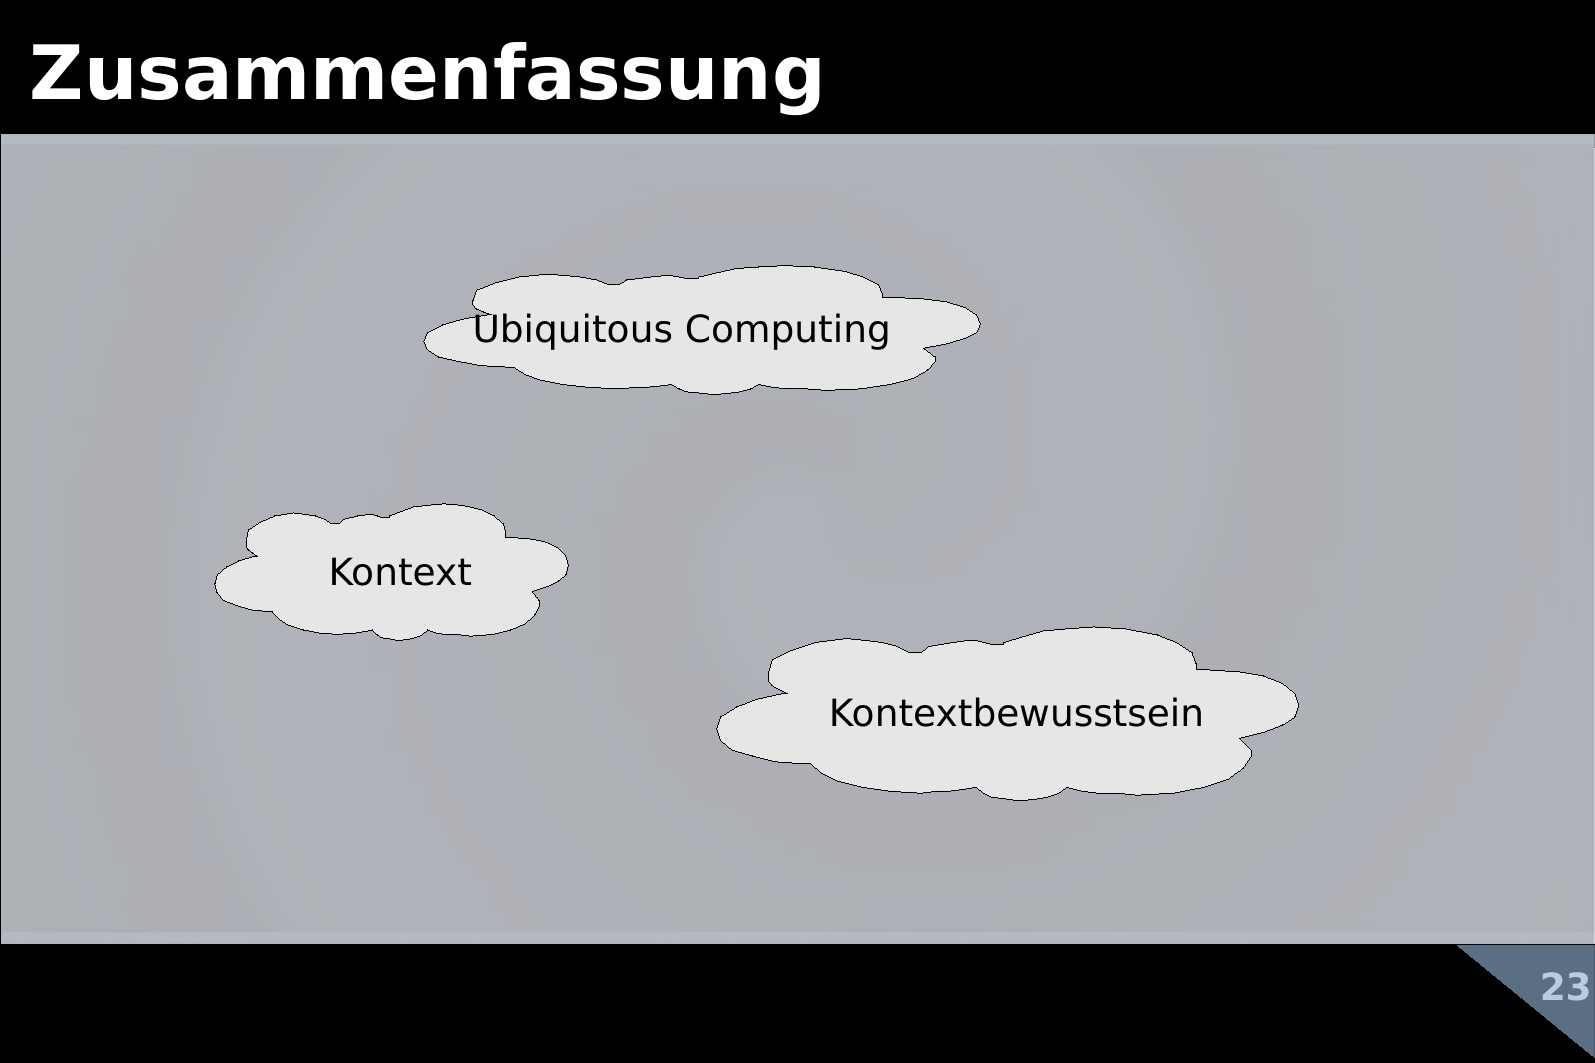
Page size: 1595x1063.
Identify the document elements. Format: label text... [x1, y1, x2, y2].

text_box Ubiquitous Computing [423, 265, 981, 395]
text_box Kontext [214, 503, 569, 641]
text_box Kontextbewusstsein [716, 626, 1299, 801]
title Zusammenfassung [29, 29, 1465, 119]
